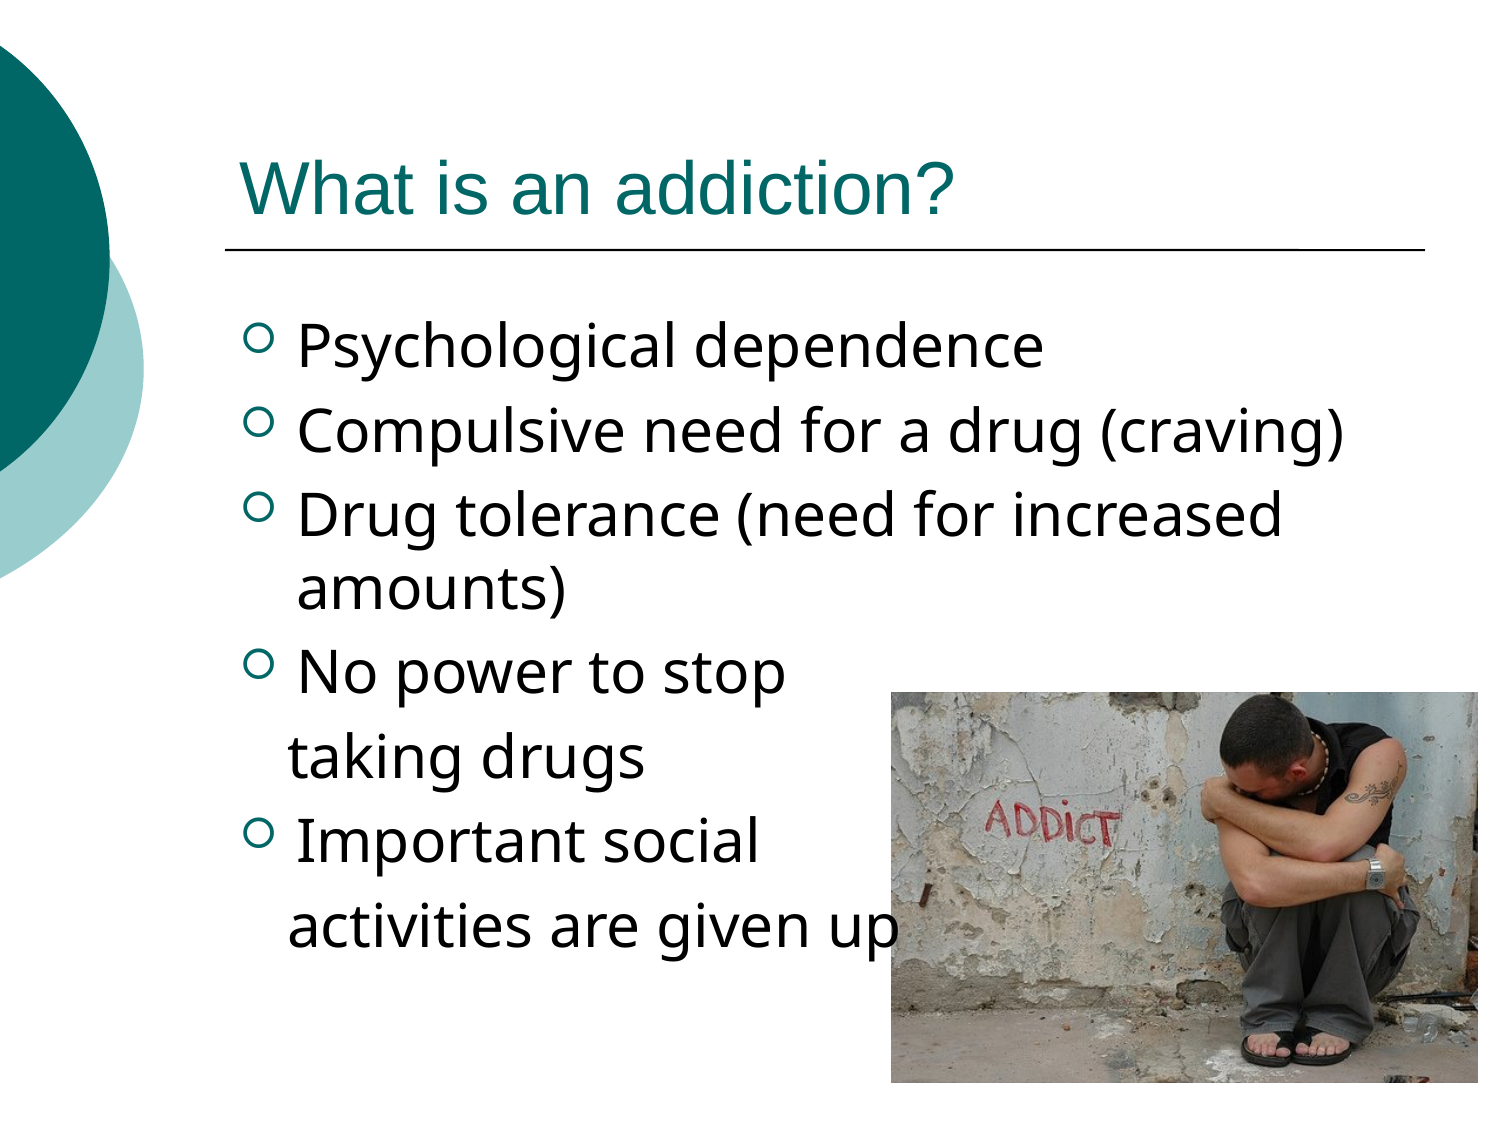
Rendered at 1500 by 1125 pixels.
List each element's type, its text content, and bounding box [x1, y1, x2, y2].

list Psychological dependence Compulsive need for a drug (craving) Drug tolerance (need for increased amounts) No power to stop taking drugs Important social activities are given up [224, 299, 1425, 975]
picture [891, 692, 1478, 1083]
title What is an addiction? [224, 49, 1425, 237]
